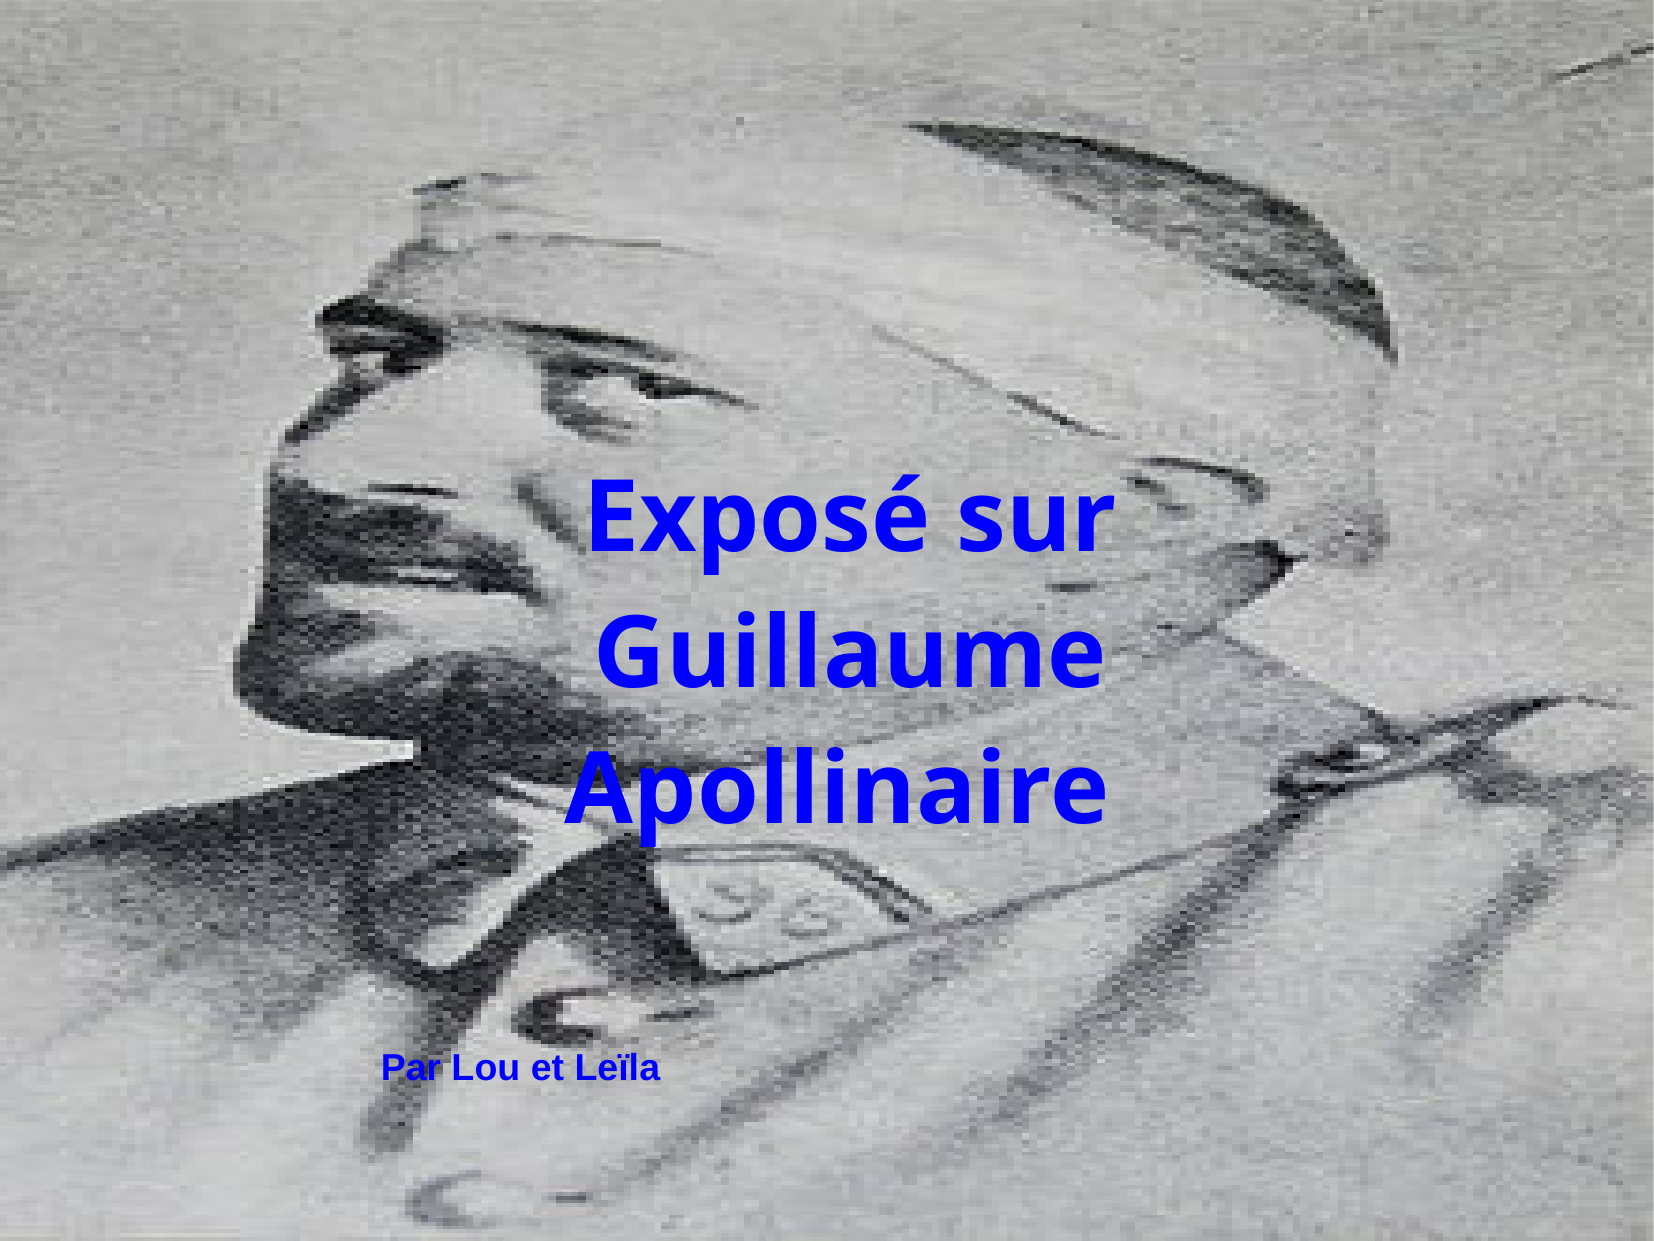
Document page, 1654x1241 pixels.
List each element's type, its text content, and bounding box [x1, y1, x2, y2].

text_box Par Lou et Leïla [366, 1039, 1382, 1098]
picture [0, 0, 1654, 1241]
text_box Exposé sur Guillaume Apollinaire [366, 437, 1335, 792]
subtitle [82, 49, 1571, 1010]
